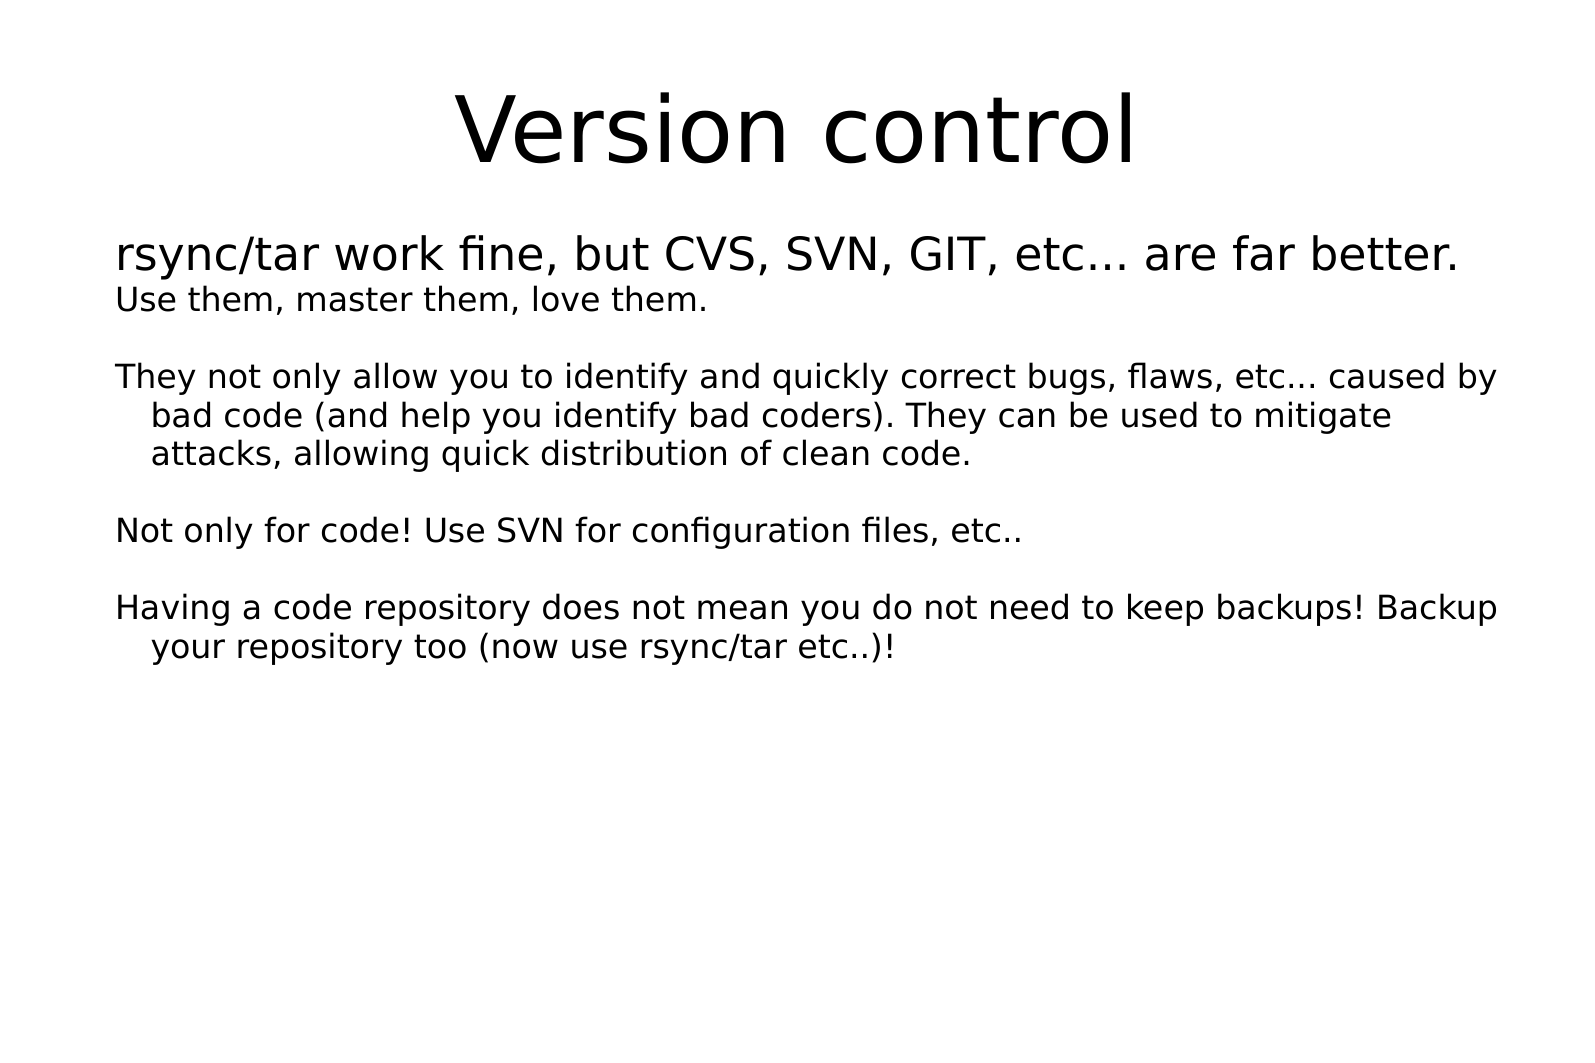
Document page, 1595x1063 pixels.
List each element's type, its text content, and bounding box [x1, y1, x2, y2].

subtitle rsync/tar work fine, but CVS, SVN, GIT, etc... are far better. Use them, master them, love them. They not only allow you to identify and quickly correct bugs, flaws, etc... caused by bad code (and help you identify bad coders). They can be used to mitigate attacks, allowing quick distribution of clean code. Not only for code! Use SVN for configuration files, etc.. Having a code repository does not mean you do not need to keep backups! Backup your repository too (now use rsync/tar etc..)! [79, 227, 1515, 667]
title Version control [79, 49, 1515, 213]
